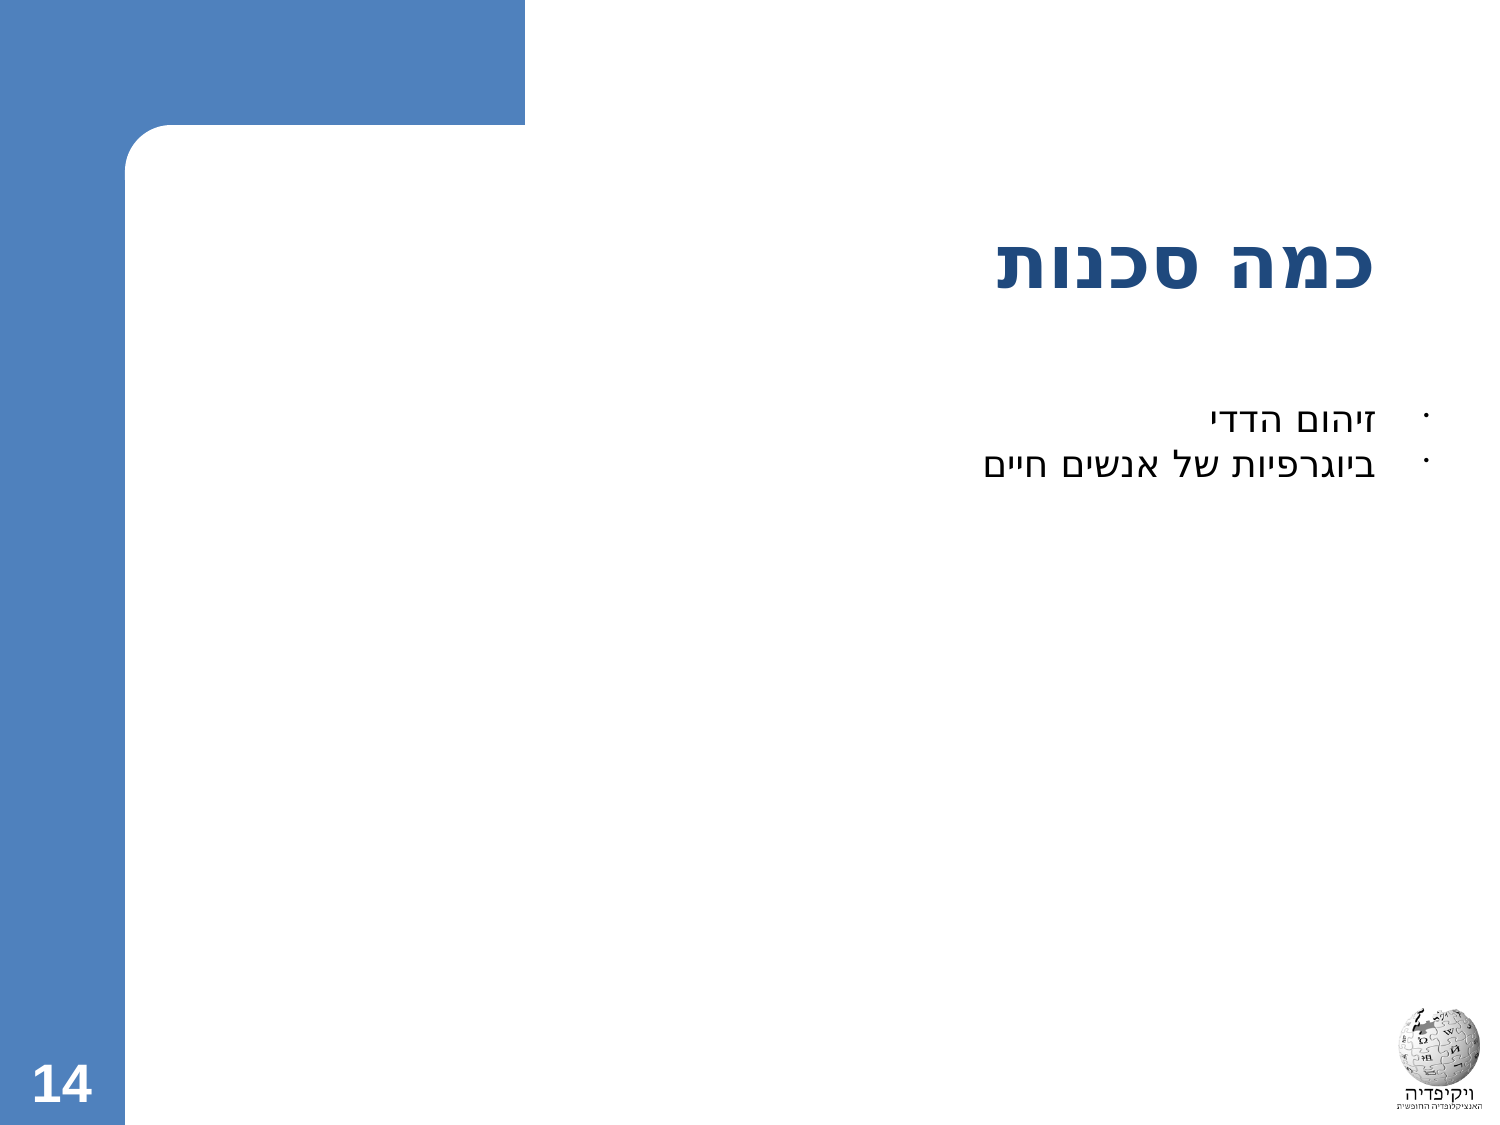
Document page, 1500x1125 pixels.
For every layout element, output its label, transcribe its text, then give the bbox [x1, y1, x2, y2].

title כמה סכנות [150, 125, 1463, 313]
list זיהום הדדי ביוגרפיות של אנשים חיים [150, 387, 1463, 1000]
slide_number <number> [13, 363, 111, 1121]
picture [1394, 1007, 1484, 1110]
